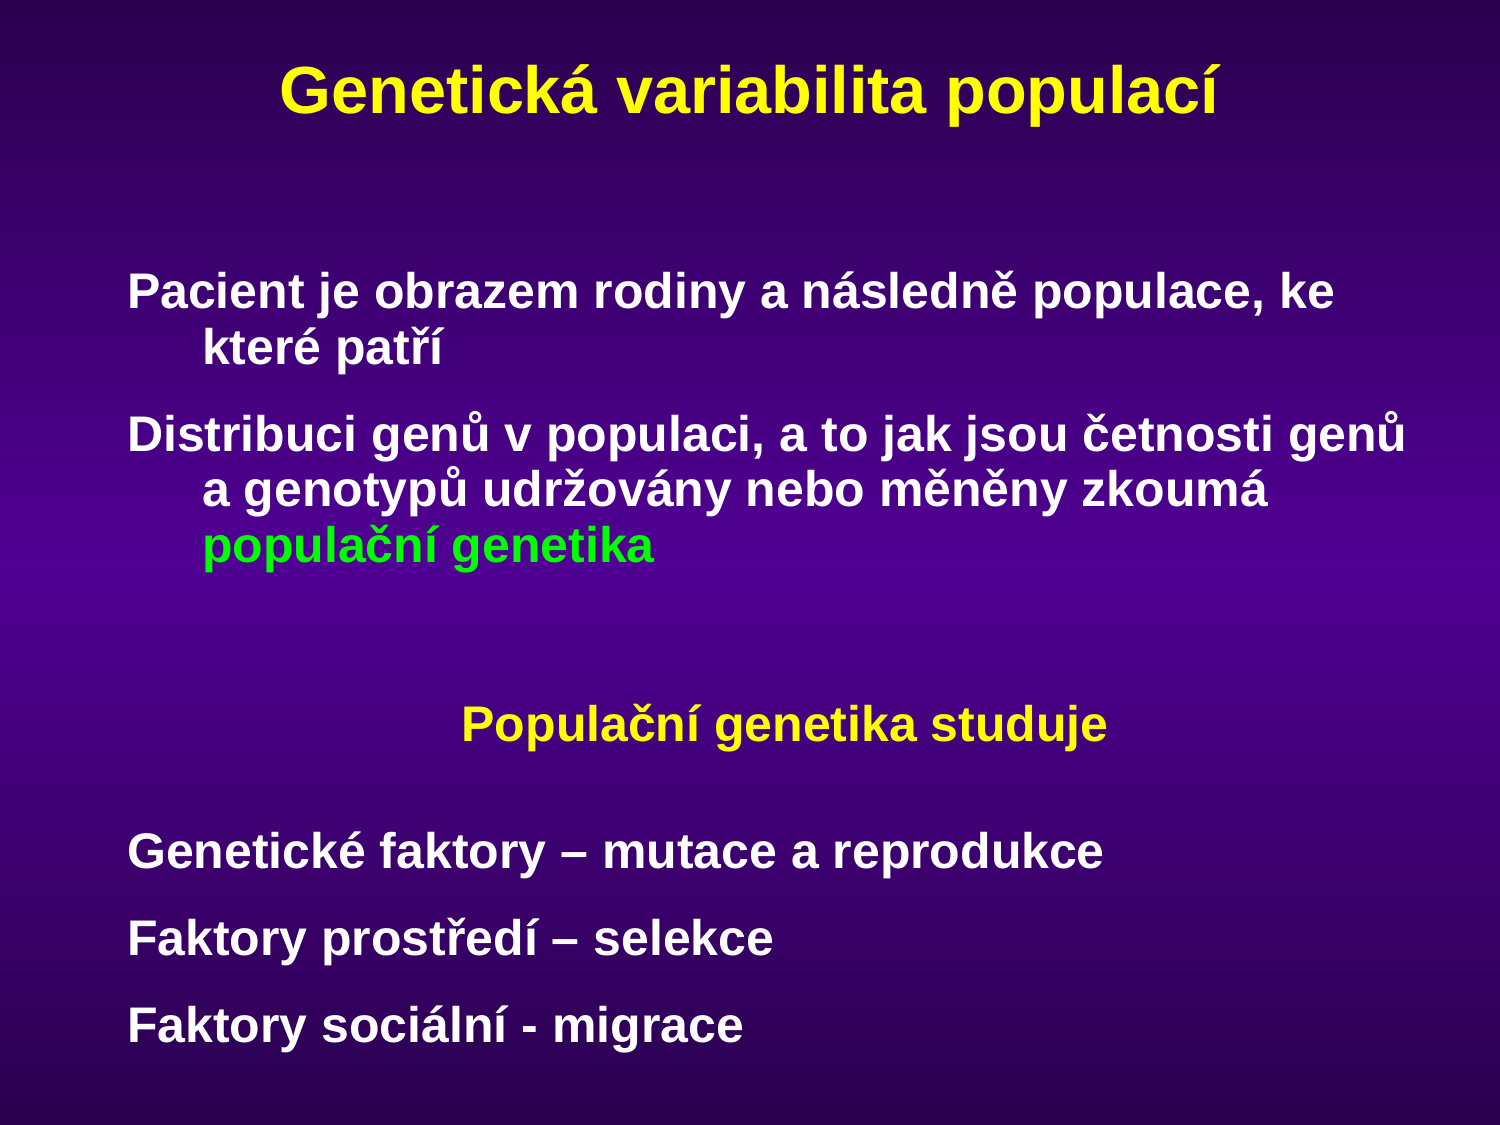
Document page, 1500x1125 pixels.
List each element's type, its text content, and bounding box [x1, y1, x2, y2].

text_box Populační genetika studuje [112, 688, 1459, 760]
text_box Genetické faktory – mutace a reprodukce Faktory prostředí – selekce Faktory sociální - migrace [112, 815, 1459, 1061]
text_box Pacient je obrazem rodiny a následně populace, ke které patří Distribuci genů v populaci, a to jak jsou četnosti genů a genotypů udržovány nebo měněny zkoumá populační genetika [112, 255, 1459, 581]
title Genetická variabilita populací [64, 42, 1436, 138]
